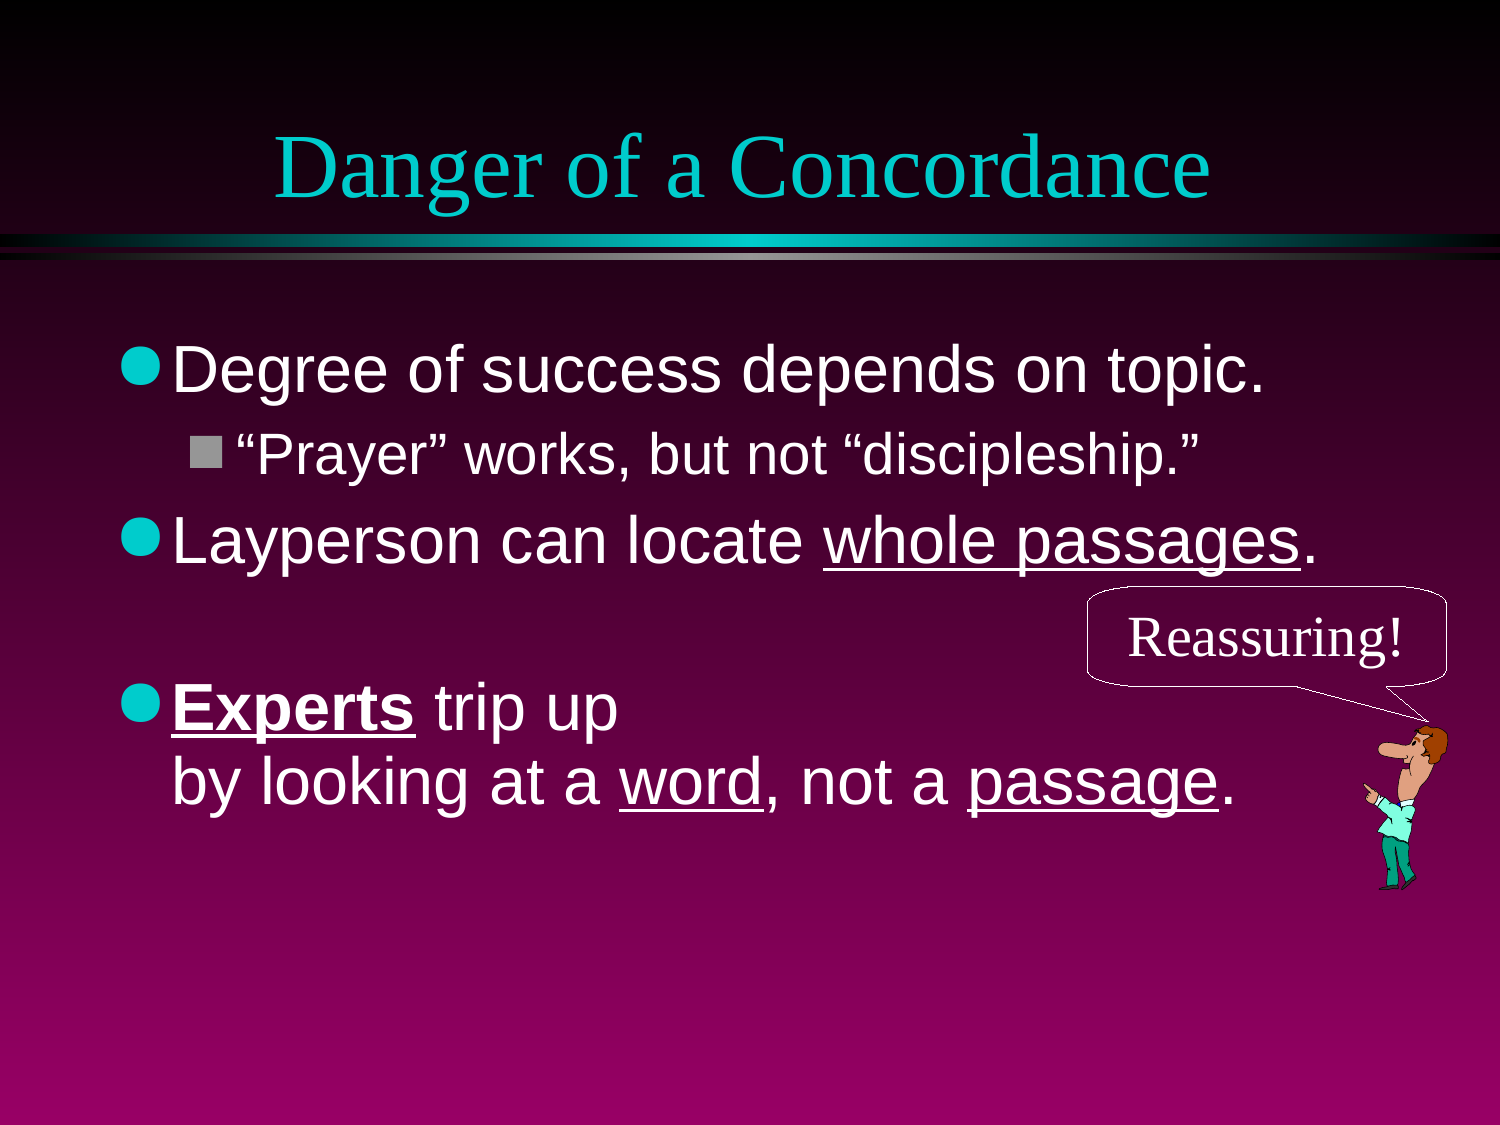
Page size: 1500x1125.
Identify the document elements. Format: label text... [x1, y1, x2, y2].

chart [1362, 725, 1449, 891]
text_box Reassuring! [1087, 586, 1447, 722]
title Danger of a Concordance [99, 37, 1388, 225]
list Degree of success depends on topic. “Prayer” works, but not “discipleship.” Layperson can locate whole passages. Experts trip up by looking at a word, not a passage. [99, 324, 1388, 1001]
